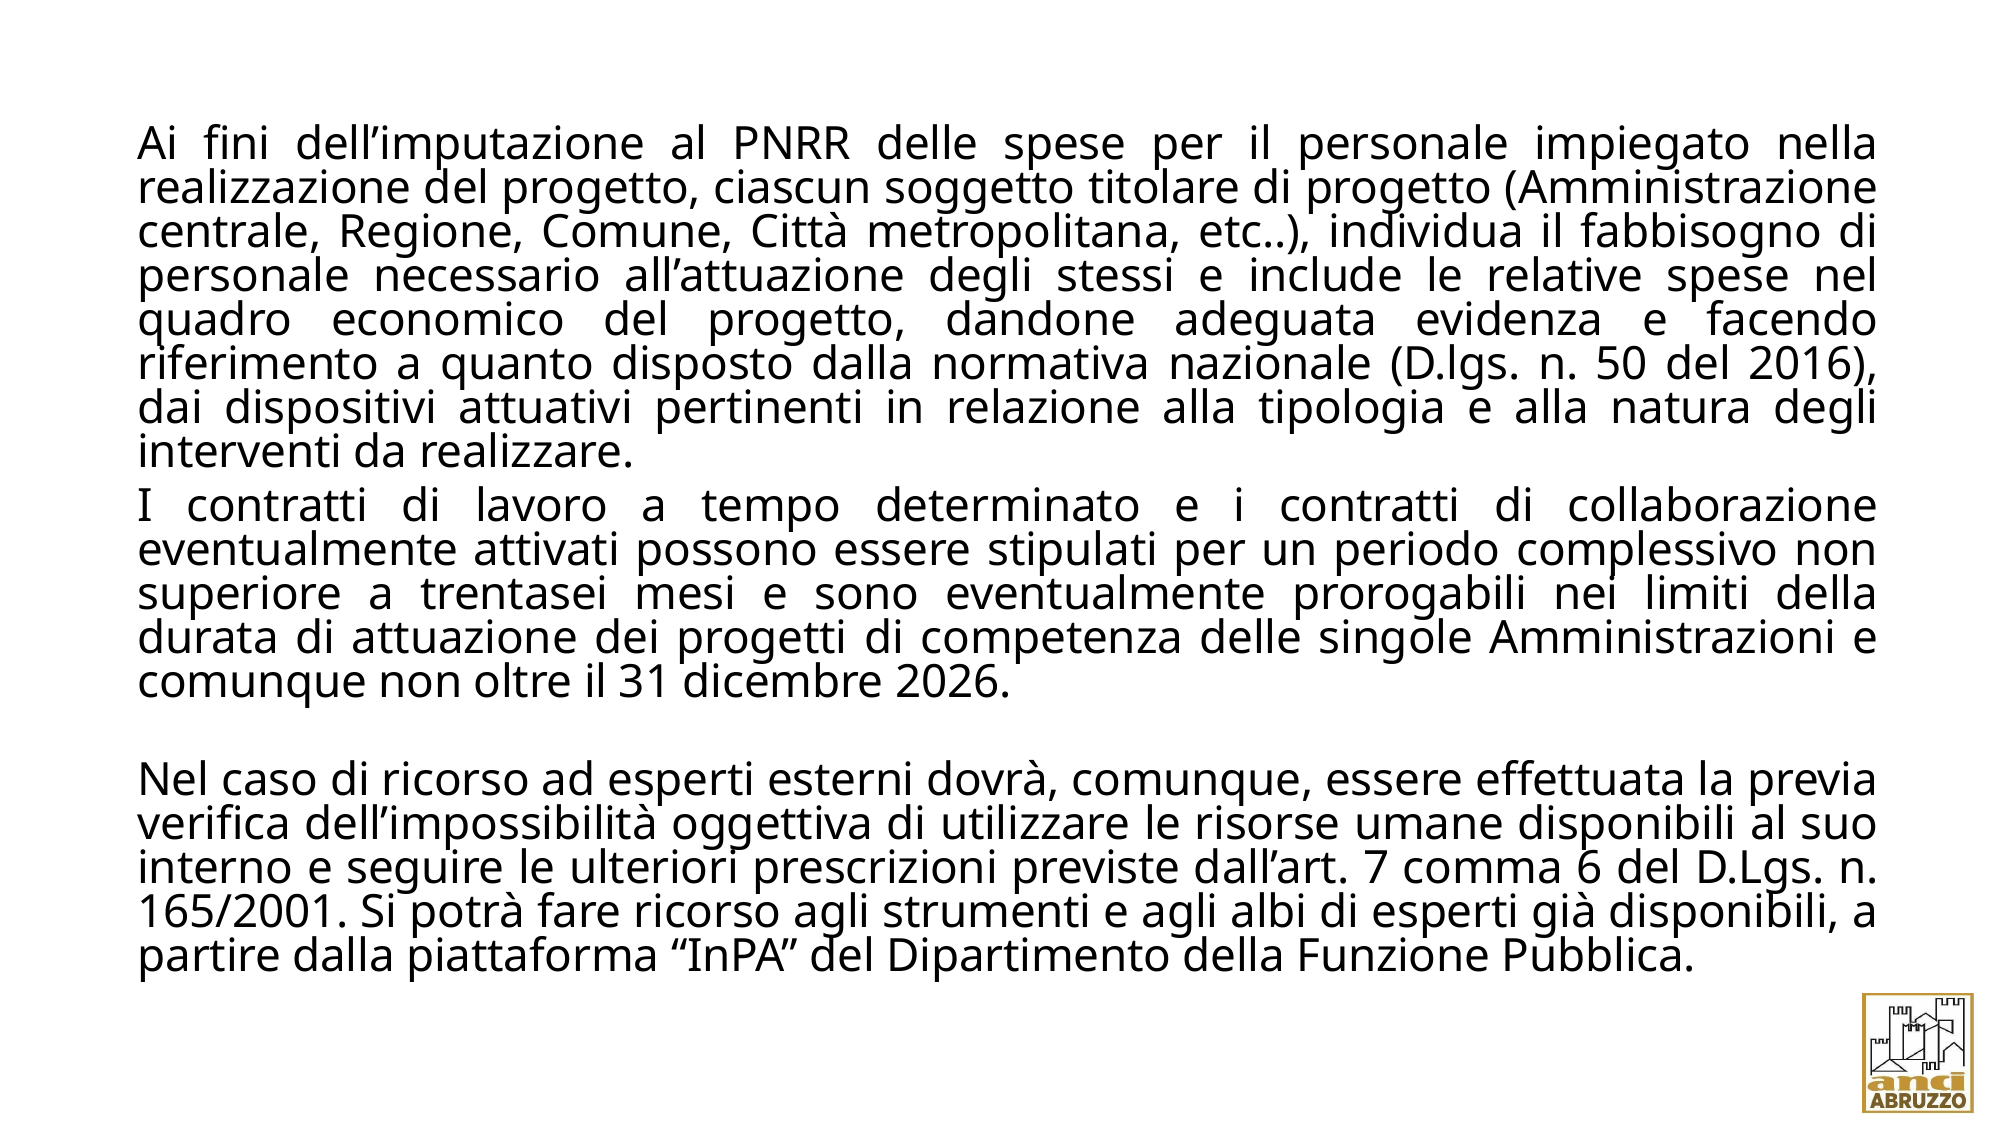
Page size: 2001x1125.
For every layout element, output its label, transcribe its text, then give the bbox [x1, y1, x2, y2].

list Ai fini dell’imputazione al PNRR delle spese per il personale impiegato nella realizzazione del progetto, ciascun soggetto titolare di progetto (Amministrazione centrale, Regione, Comune, Città metropolitana, etc..), individua il fabbisogno di personale necessario all’attuazione degli stessi e include le relative spese nel quadro economico del progetto, dandone adeguata evidenza e facendo riferimento a quanto disposto dalla normativa nazionale (D.lgs. n. 50 del 2016), dai dispositivi attuativi pertinenti in relazione alla tipologia e alla natura degli interventi da realizzare. I contratti di lavoro a tempo determinato e i contratti di collaborazione eventualmente attivati possono essere stipulati per un periodo complessivo non superiore a trentasei mesi e sono eventualmente prorogabili nei limiti della durata di attuazione dei progetti di competenza delle singole Amministrazioni e comunque non oltre il 31 dicembre 2026. Nel caso di ricorso ad esperti esterni dovrà, comunque, essere effettuata la previa verifica dell’impossibilità oggettiva di utilizzare le risorse umane disponibili al suo interno e seguire le ulteriori prescrizioni previste dall’art. 7 comma 6 del D.Lgs. n. 165/2001. Si potrà fare ricorso agli strumenti e agli albi di esperti già disponibili, a partire dalla piattaforma “InPA” del Dipartimento della Funzione Pubblica. [122, 51, 1894, 1077]
